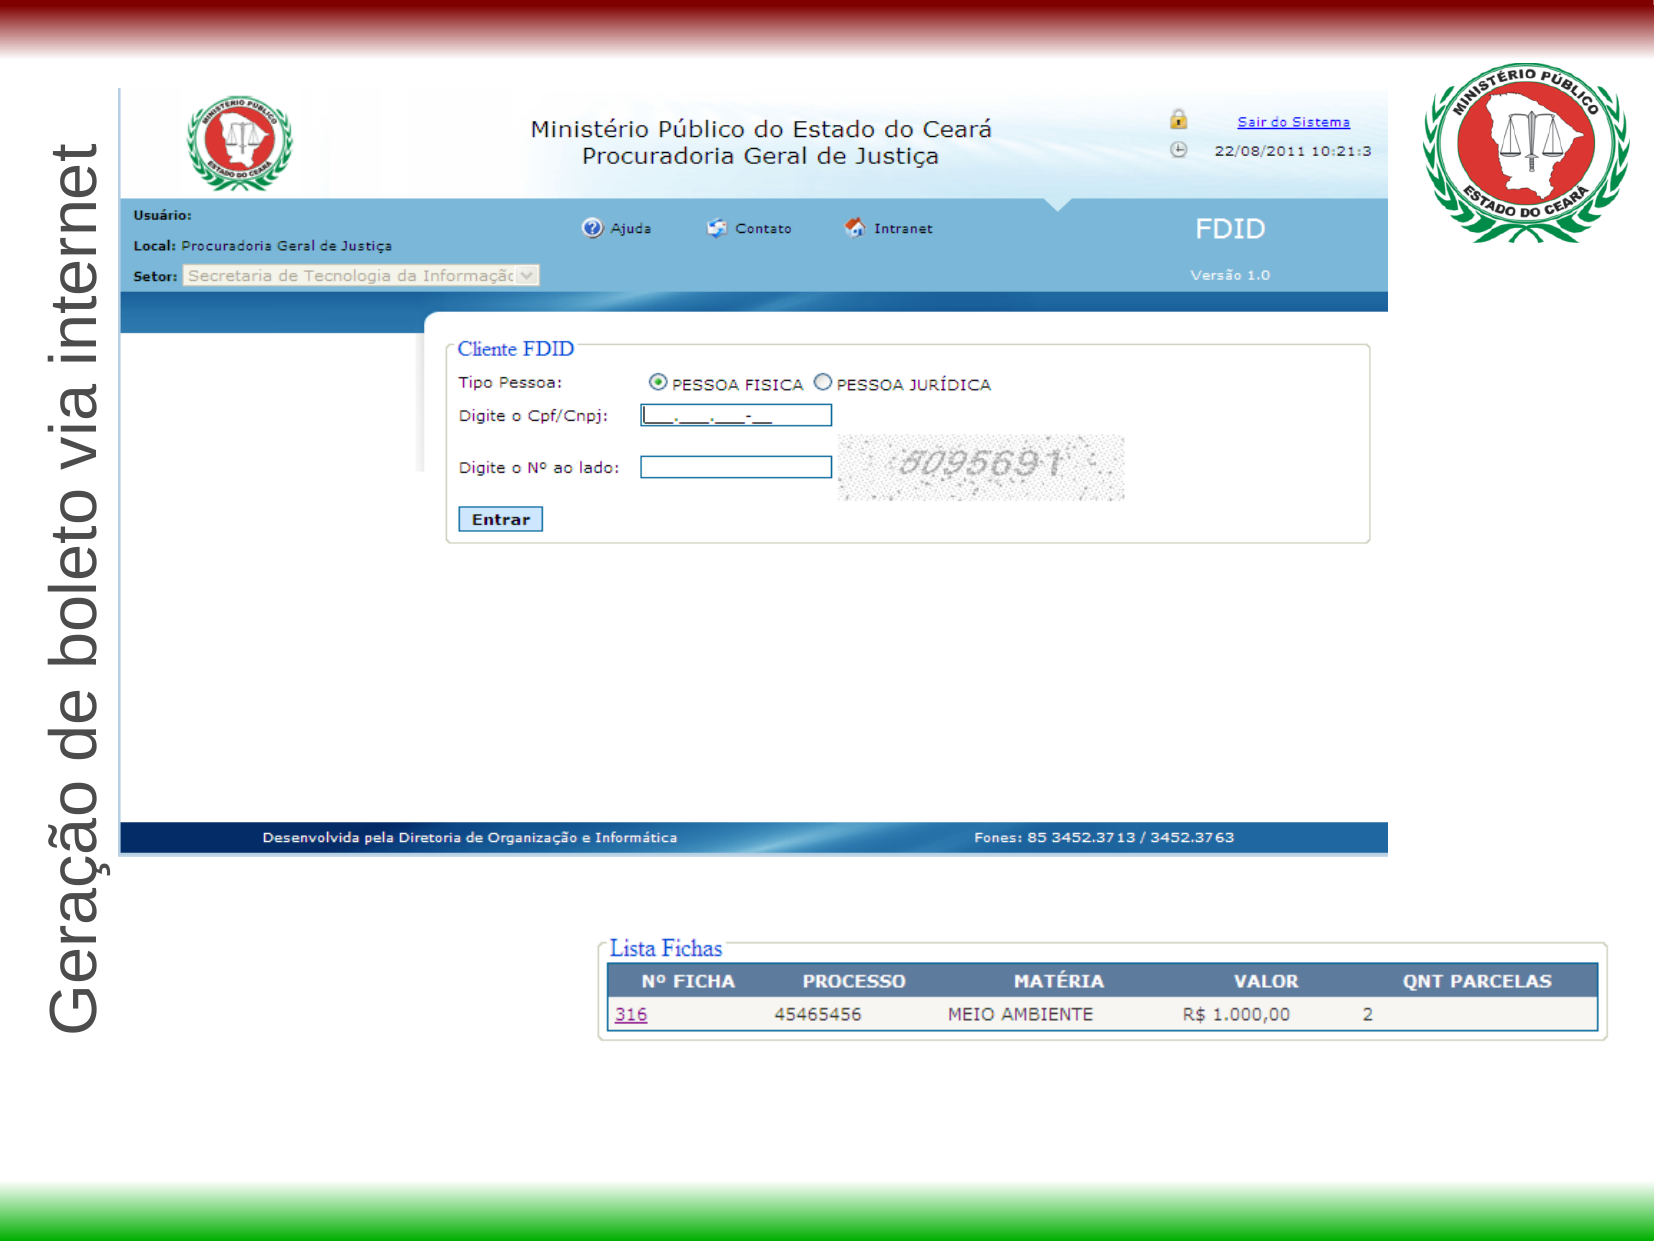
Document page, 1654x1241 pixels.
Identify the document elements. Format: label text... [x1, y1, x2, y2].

picture [118, 88, 1388, 857]
picture [590, 914, 1627, 1093]
picture [1423, 63, 1630, 243]
title Geração de boleto via internet [0, 0, 148, 1241]
